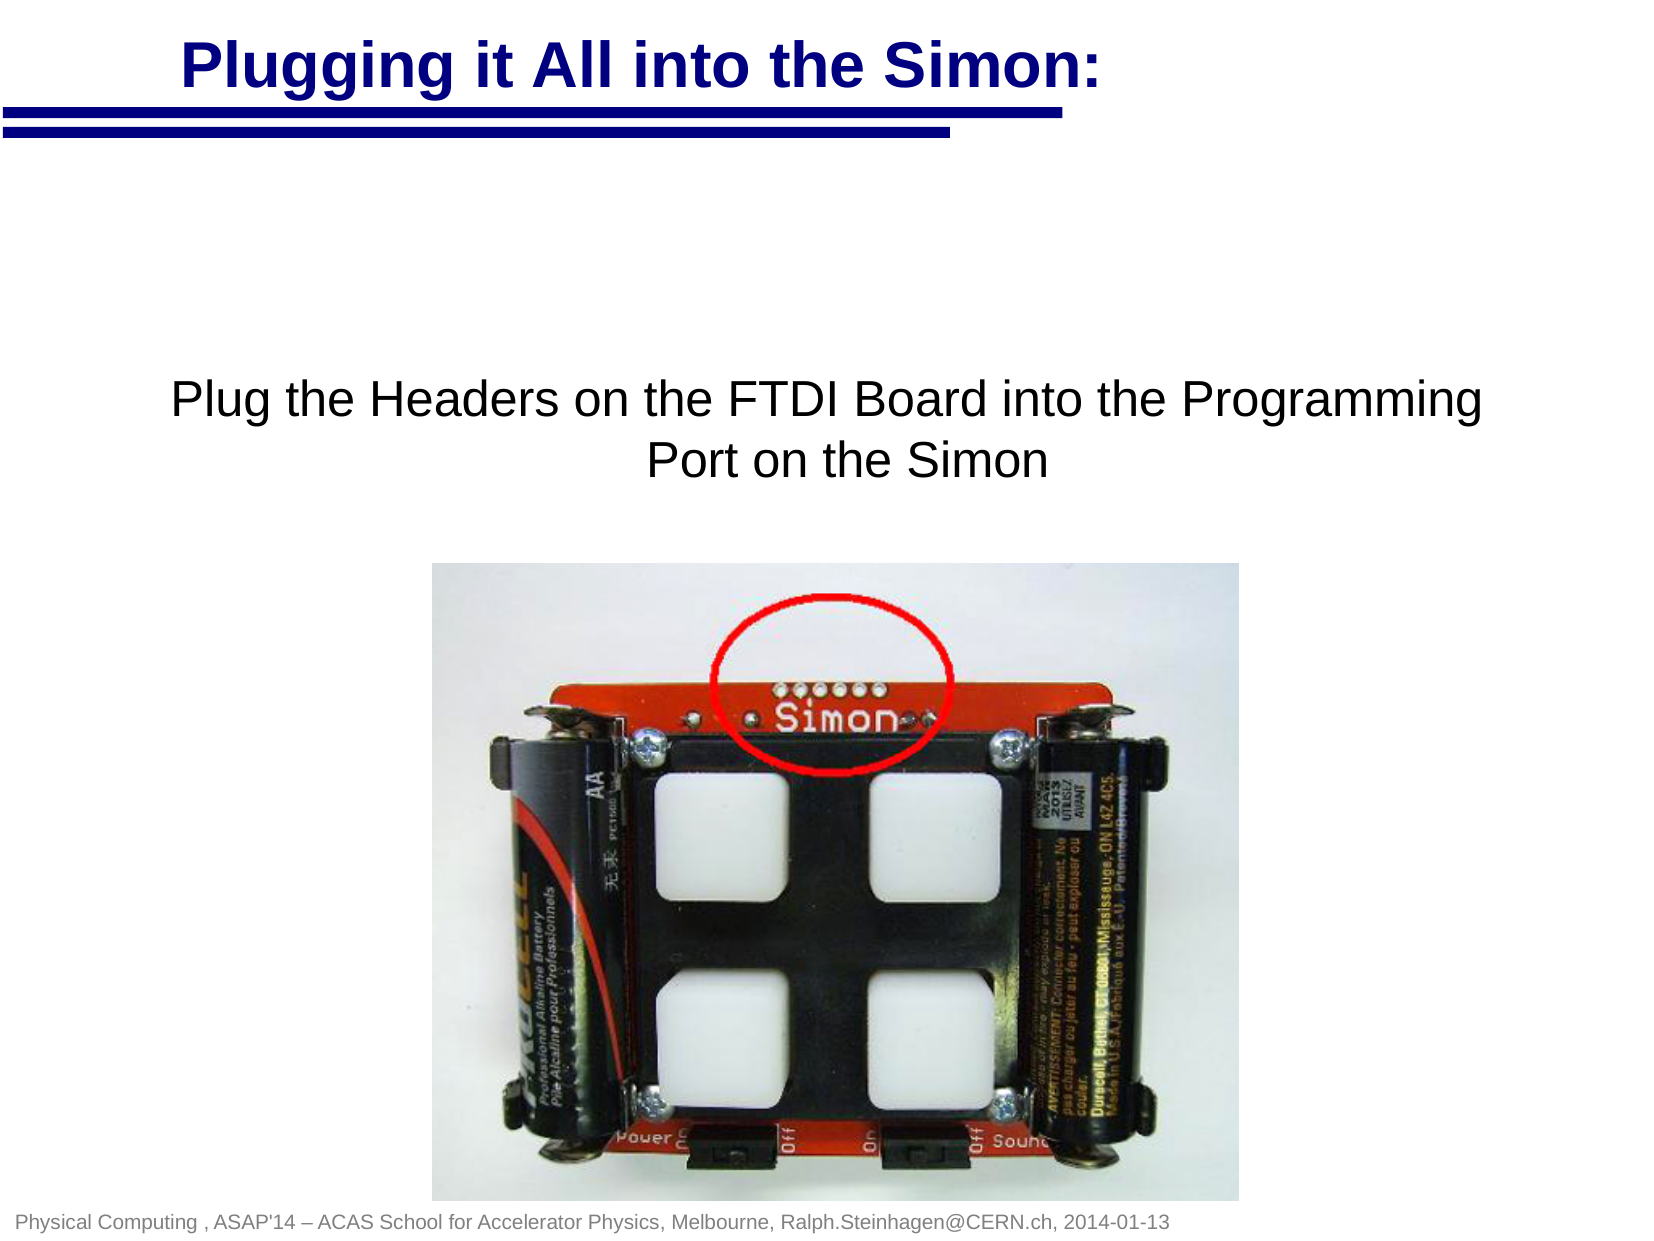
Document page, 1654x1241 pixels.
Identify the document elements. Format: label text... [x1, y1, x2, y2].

title Plugging it All into the Simon: [165, 0, 1323, 124]
picture [432, 563, 1239, 1201]
list Plug the Headers on the FTDI Board into the Programming Port on the Simon [124, 358, 1530, 1103]
